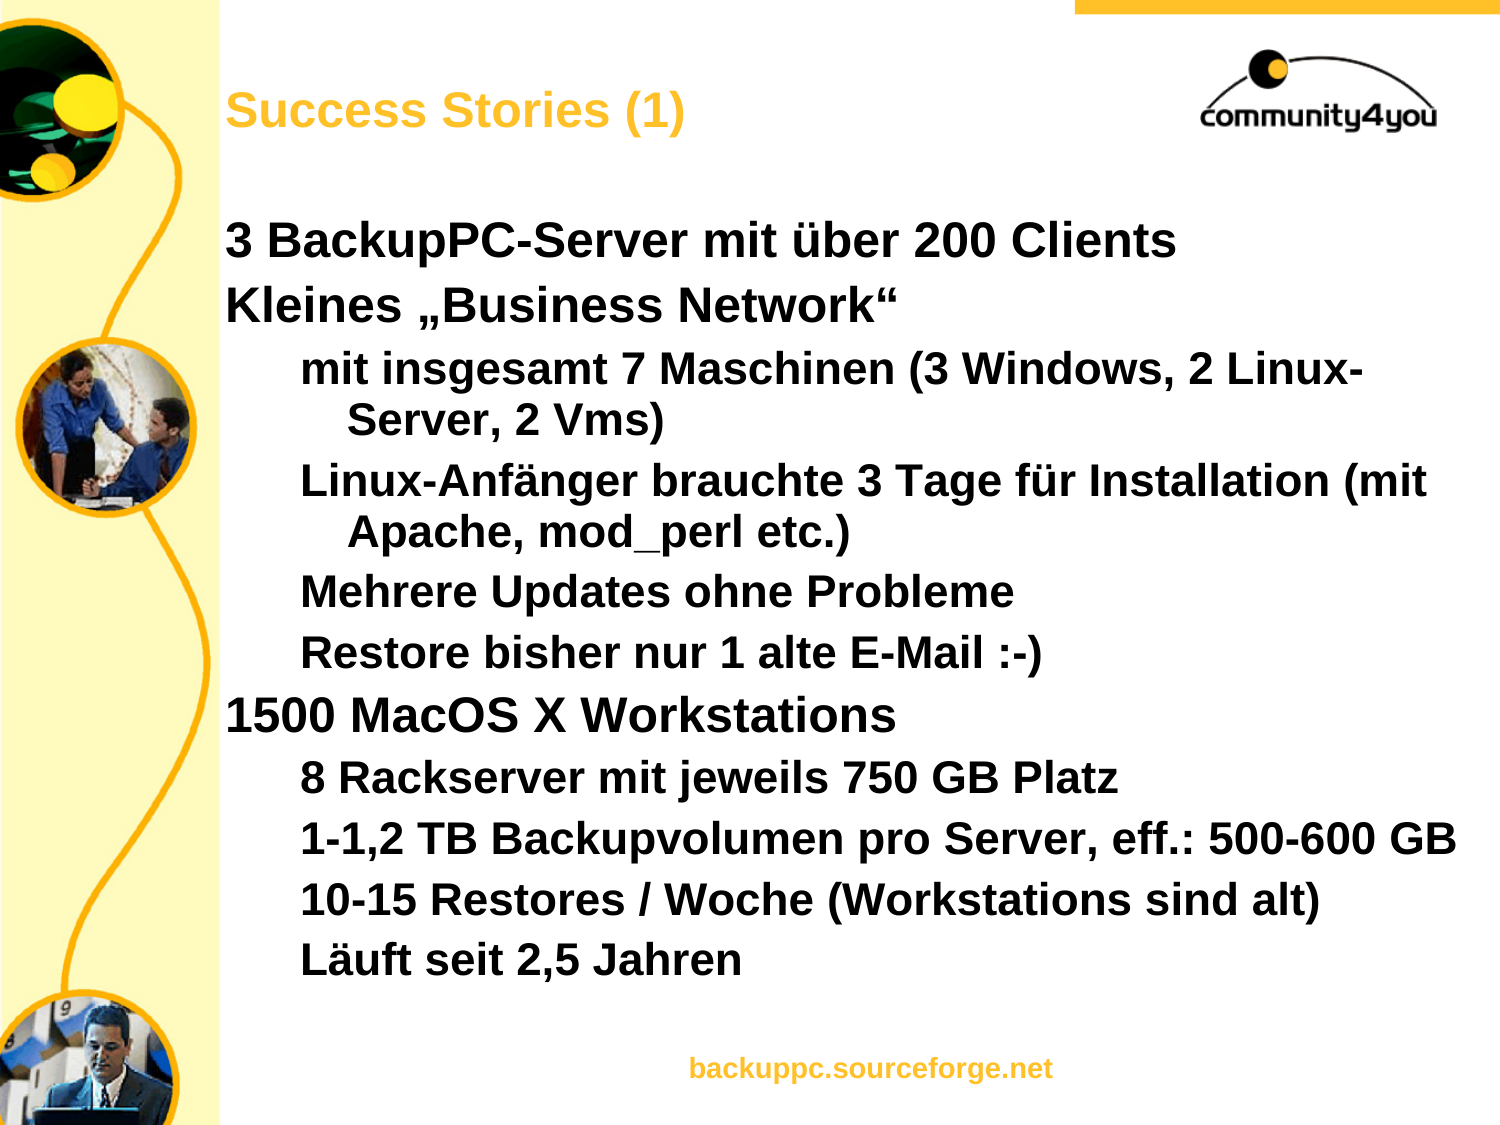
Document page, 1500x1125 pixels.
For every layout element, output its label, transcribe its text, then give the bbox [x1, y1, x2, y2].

title Success Stories (1) [224, 42, 1388, 179]
picture [1388, 49, 1437, 133]
list 3 BackupPC-Server mit über 200 Clients Kleines „Business Network“ mit insgesamt 7 Maschinen (3 Windows, 2 Linux-Server, 2 Vms) Linux-Anfänger brauchte 3 Tage für Installation (mit Apache, mod_perl etc.) Mehrere Updates ohne Probleme Restore bisher nur 1 alte E-Mail :-) 1500 MacOS X Workstations 8 Rackserver mit jeweils 750 GB Platz 1-1,2 TB Backupvolumen pro Server, eff.: 500-600 GB 10-15 Restores / Woche (Workstations sind alt) Läuft seit 2,5 Jahren [225, 212, 1488, 1001]
picture [0, 0, 220, 1125]
